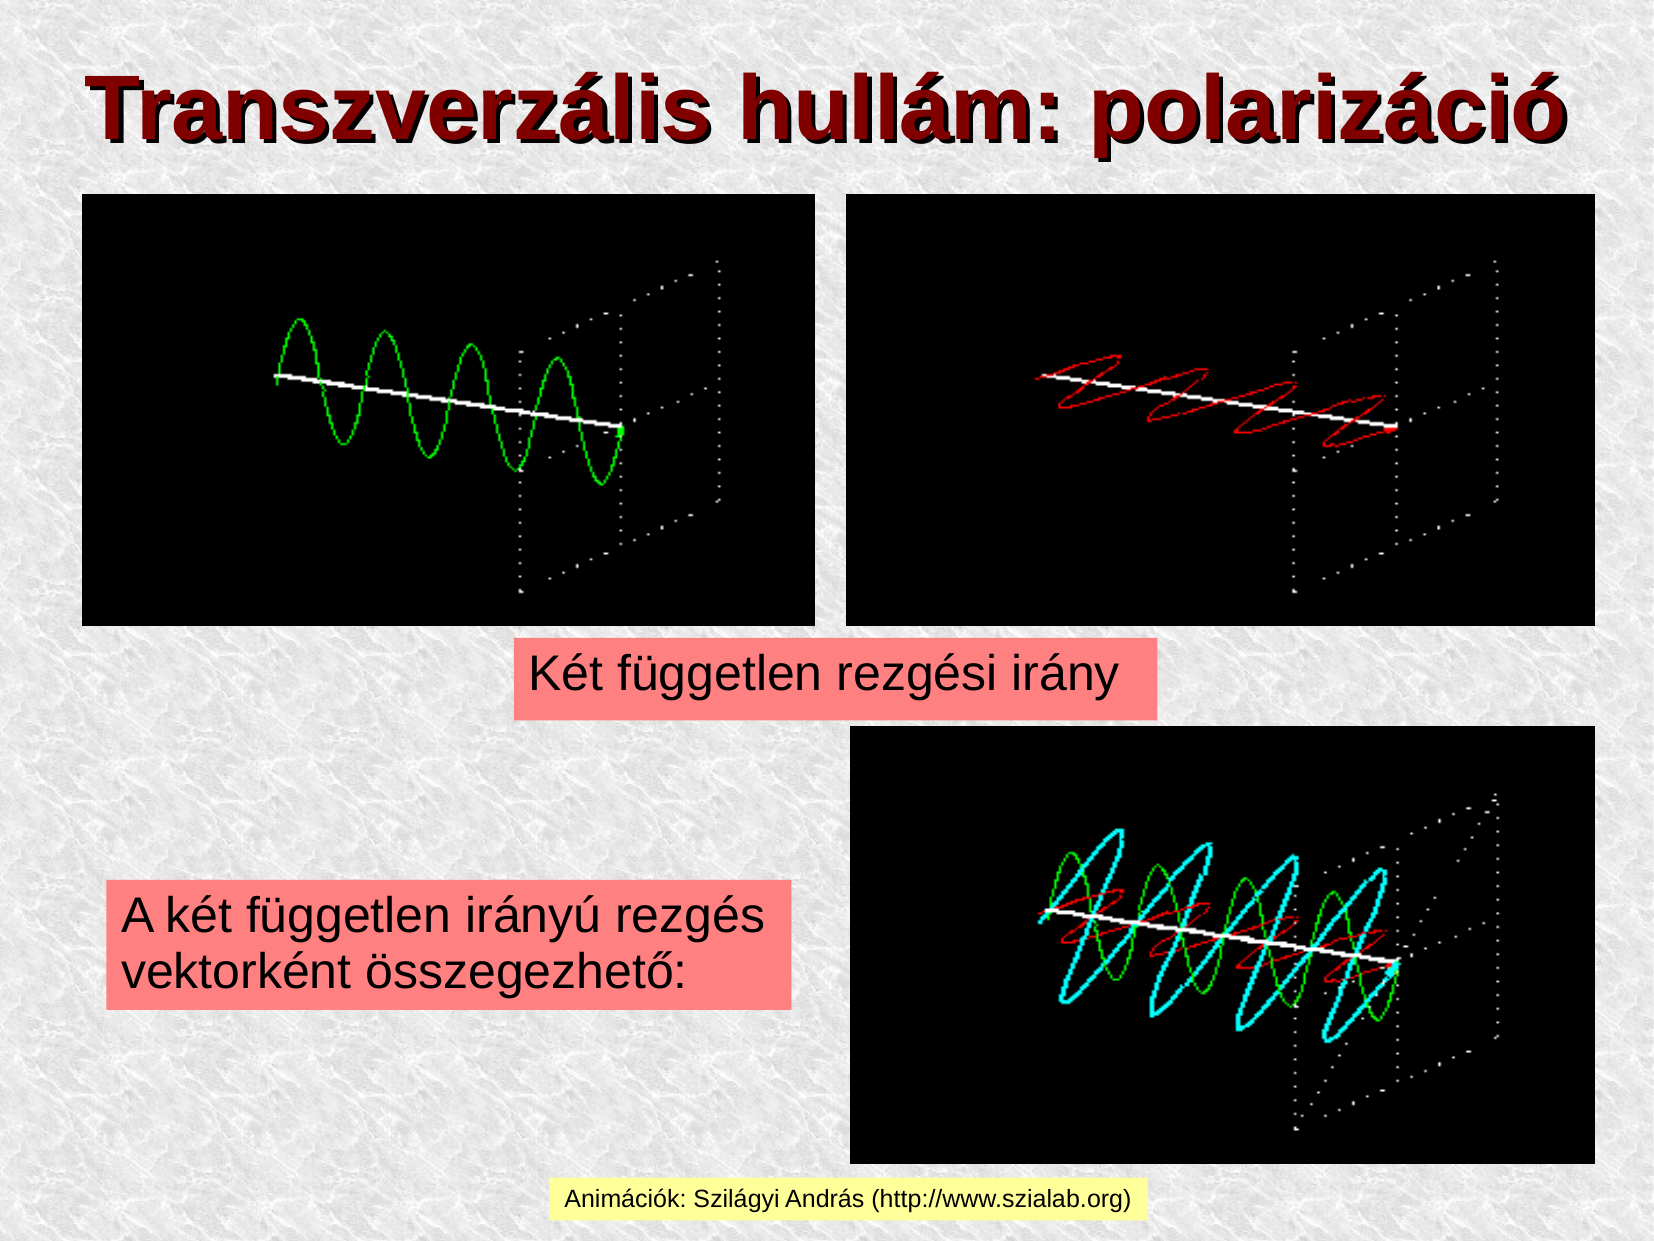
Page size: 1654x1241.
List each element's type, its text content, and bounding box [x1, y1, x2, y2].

text_box A két független irányú rezgés vektorként összegezhető: [106, 879, 792, 1010]
text_box Animációk: Szilágyi András (http://www.szialab.org) [549, 1177, 1146, 1221]
picture [0, 0, 1654, 1241]
title Transzverzális hullám: polarizáció [82, 37, 1571, 178]
text_box Két független rezgési irány [513, 637, 1158, 721]
